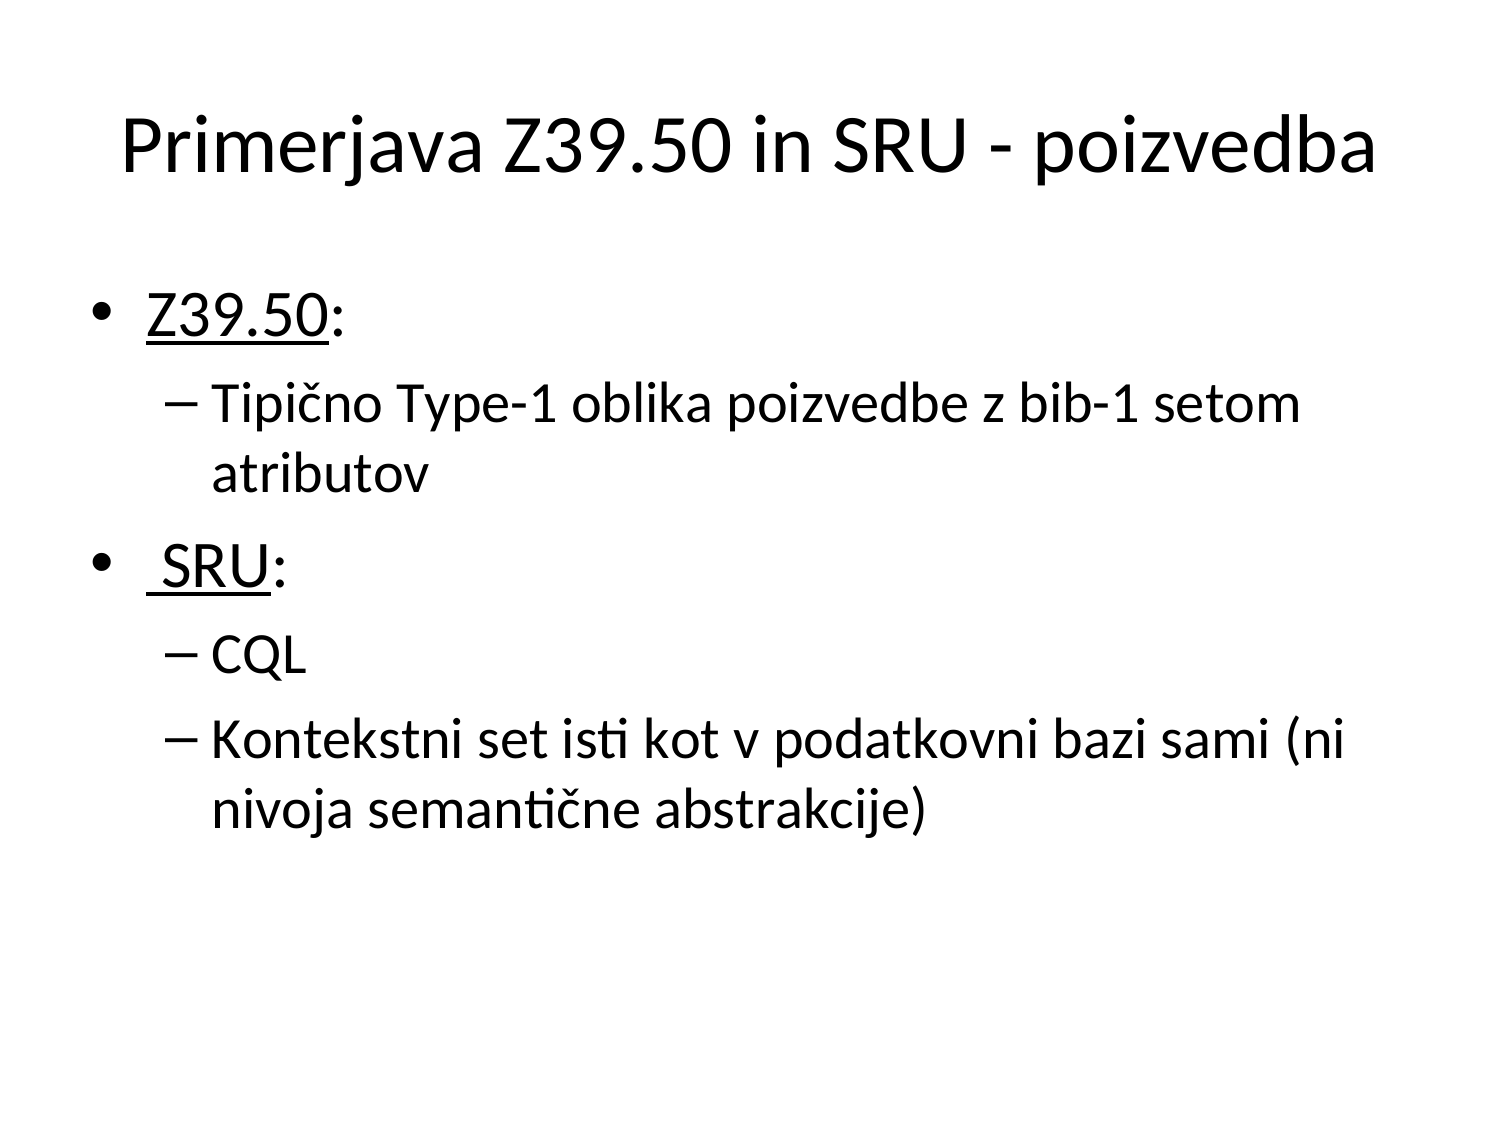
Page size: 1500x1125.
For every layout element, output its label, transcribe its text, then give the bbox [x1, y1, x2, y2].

title Primerjava Z39.50 in SRU - poizvedba [75, 31, 1426, 247]
list Z39.50: Tipično Type-1 oblika poizvedbe z bib-1 setom atributov SRU: CQL Kontekstni set isti kot v podatkovni bazi sami (ni nivoja semantične abstrakcije) [75, 262, 1426, 1006]
